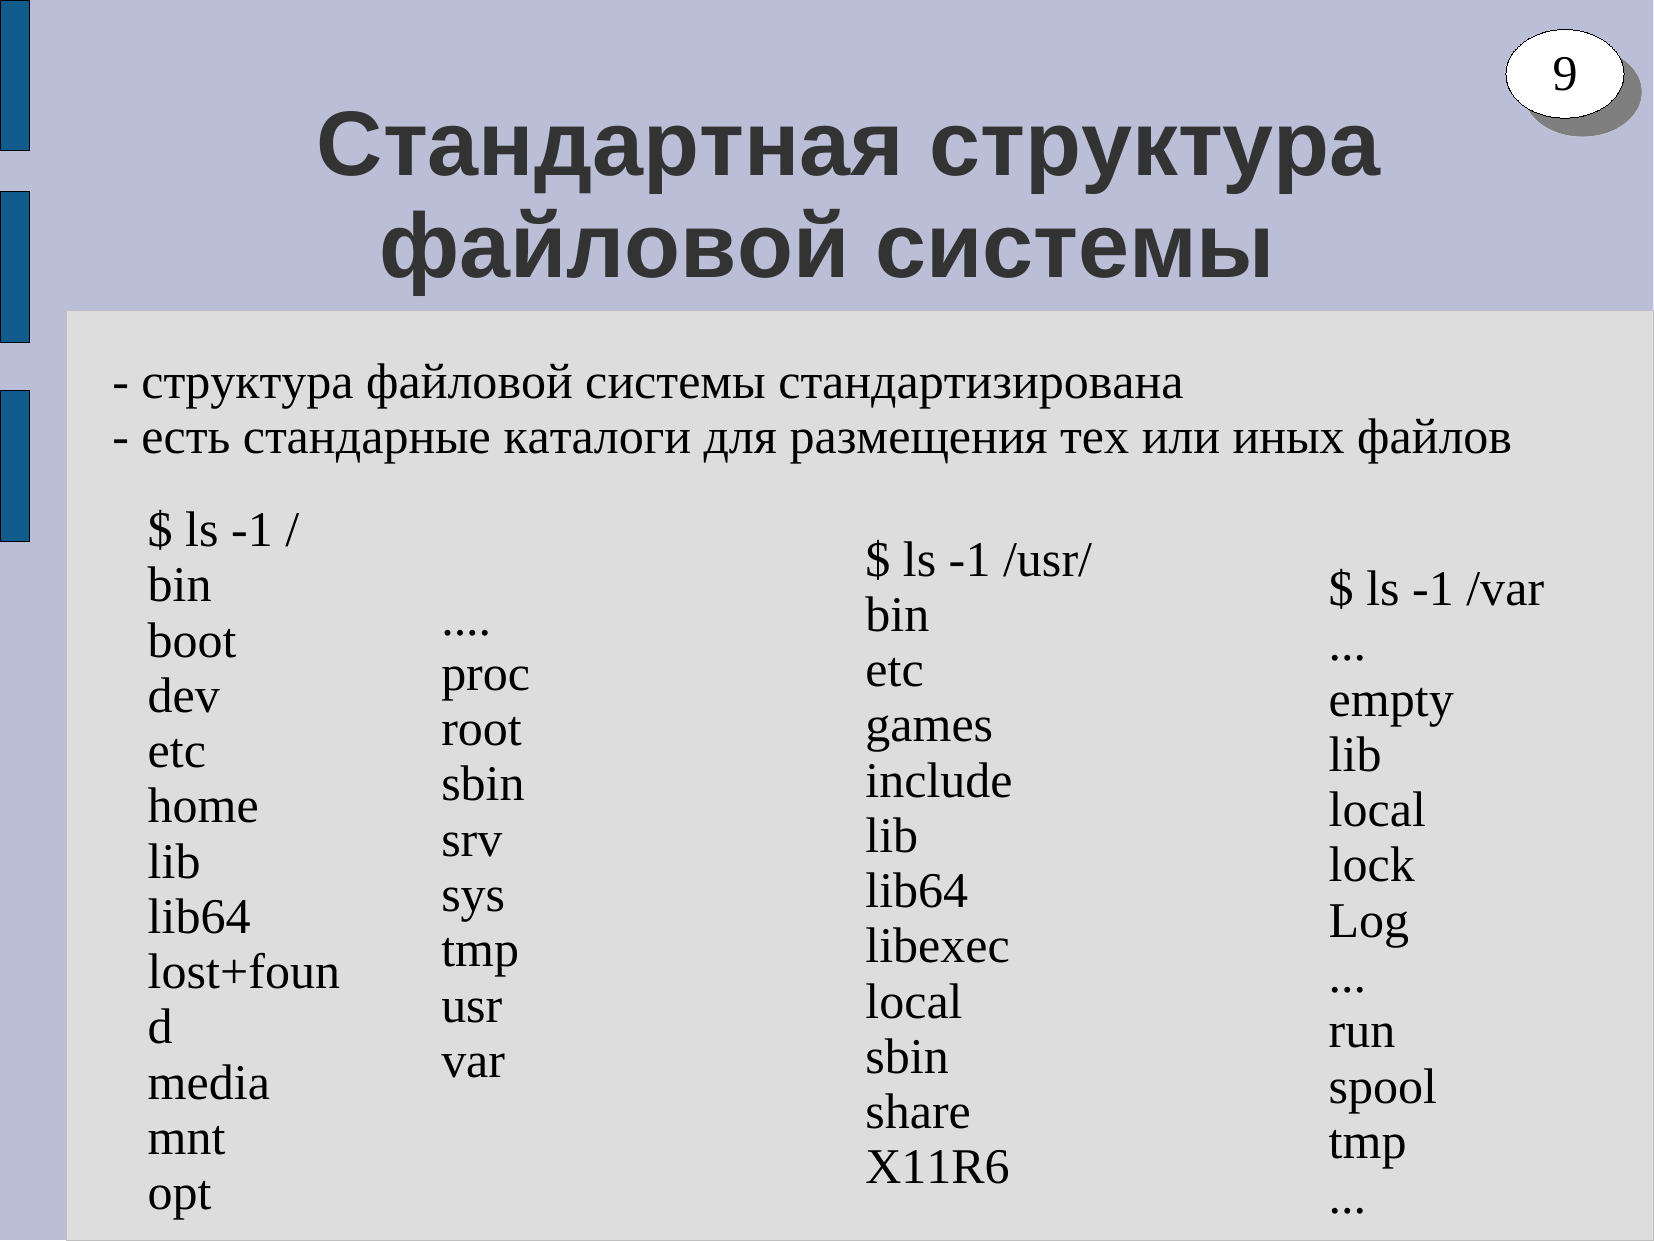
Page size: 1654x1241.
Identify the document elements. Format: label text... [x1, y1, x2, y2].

text_box - структура файловой системы стандартизирована - есть стандарные каталоги для размещения тех или иных файлов [112, 353, 1513, 465]
text_box $ ls -1 /var ... empty lib local lock Log ... run spool tmp ... [1328, 561, 1545, 1225]
text_box .... proc root sbin srv sys tmp usr var [441, 590, 650, 1241]
title Cтандартная структура файловой системы [121, 91, 1534, 299]
text_box $ ls -1 / bin boot dev etc home lib lib64 lost+found media mnt opt ... [147, 501, 366, 1241]
text_box 9 [1505, 29, 1625, 119]
text_box $ ls -1 /usr/ bin etc games include lib lib64 libexec local sbin share X11R6 [865, 531, 1093, 1195]
